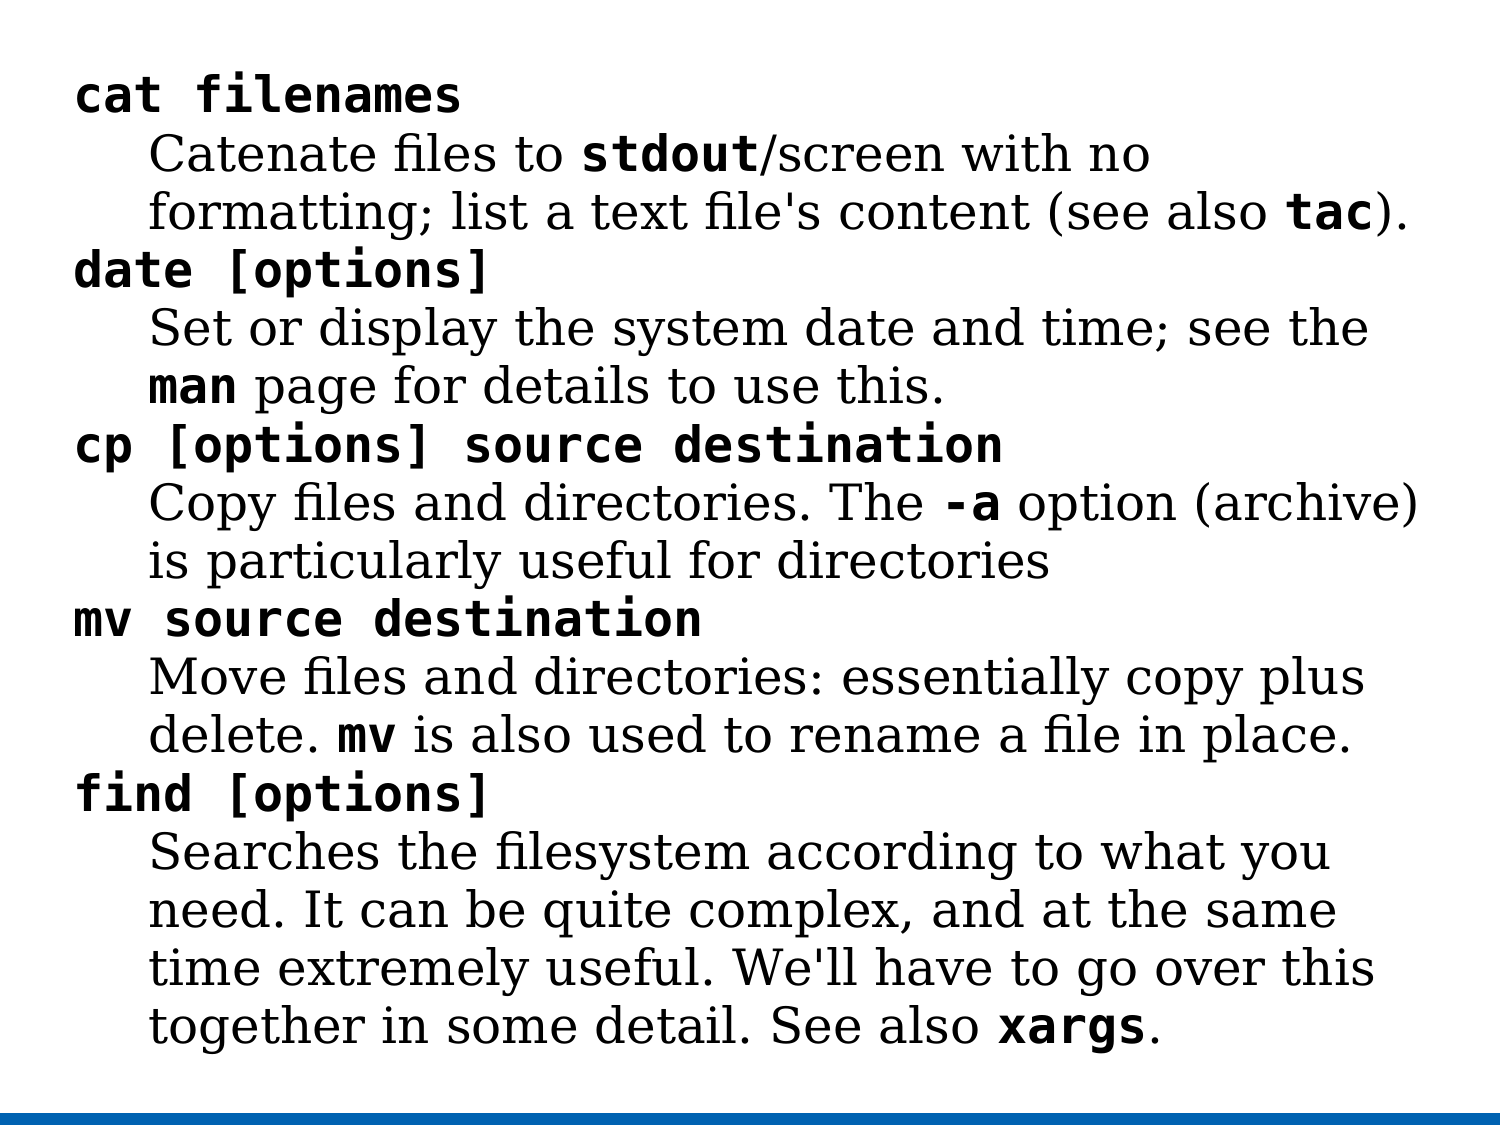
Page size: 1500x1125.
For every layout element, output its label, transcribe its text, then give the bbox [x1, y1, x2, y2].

text_box cat filenames Catenate files to stdout/screen with no formatting; list a text file's content (see also tac). date [options] Set or display the system date and time; see the man page for details to use this. cp [options] source destination Copy files and directories. The -a option (archive) is particularly useful for directories mv source destination Move files and directories: essentially copy plus delete. mv is also used to rename a file in place. find [options] Searches the filesystem according to what you need. It can be quite complex, and at the same time extremely useful. We'll have to go over this together in some detail. See also xargs. [59, 59, 1447, 1063]
